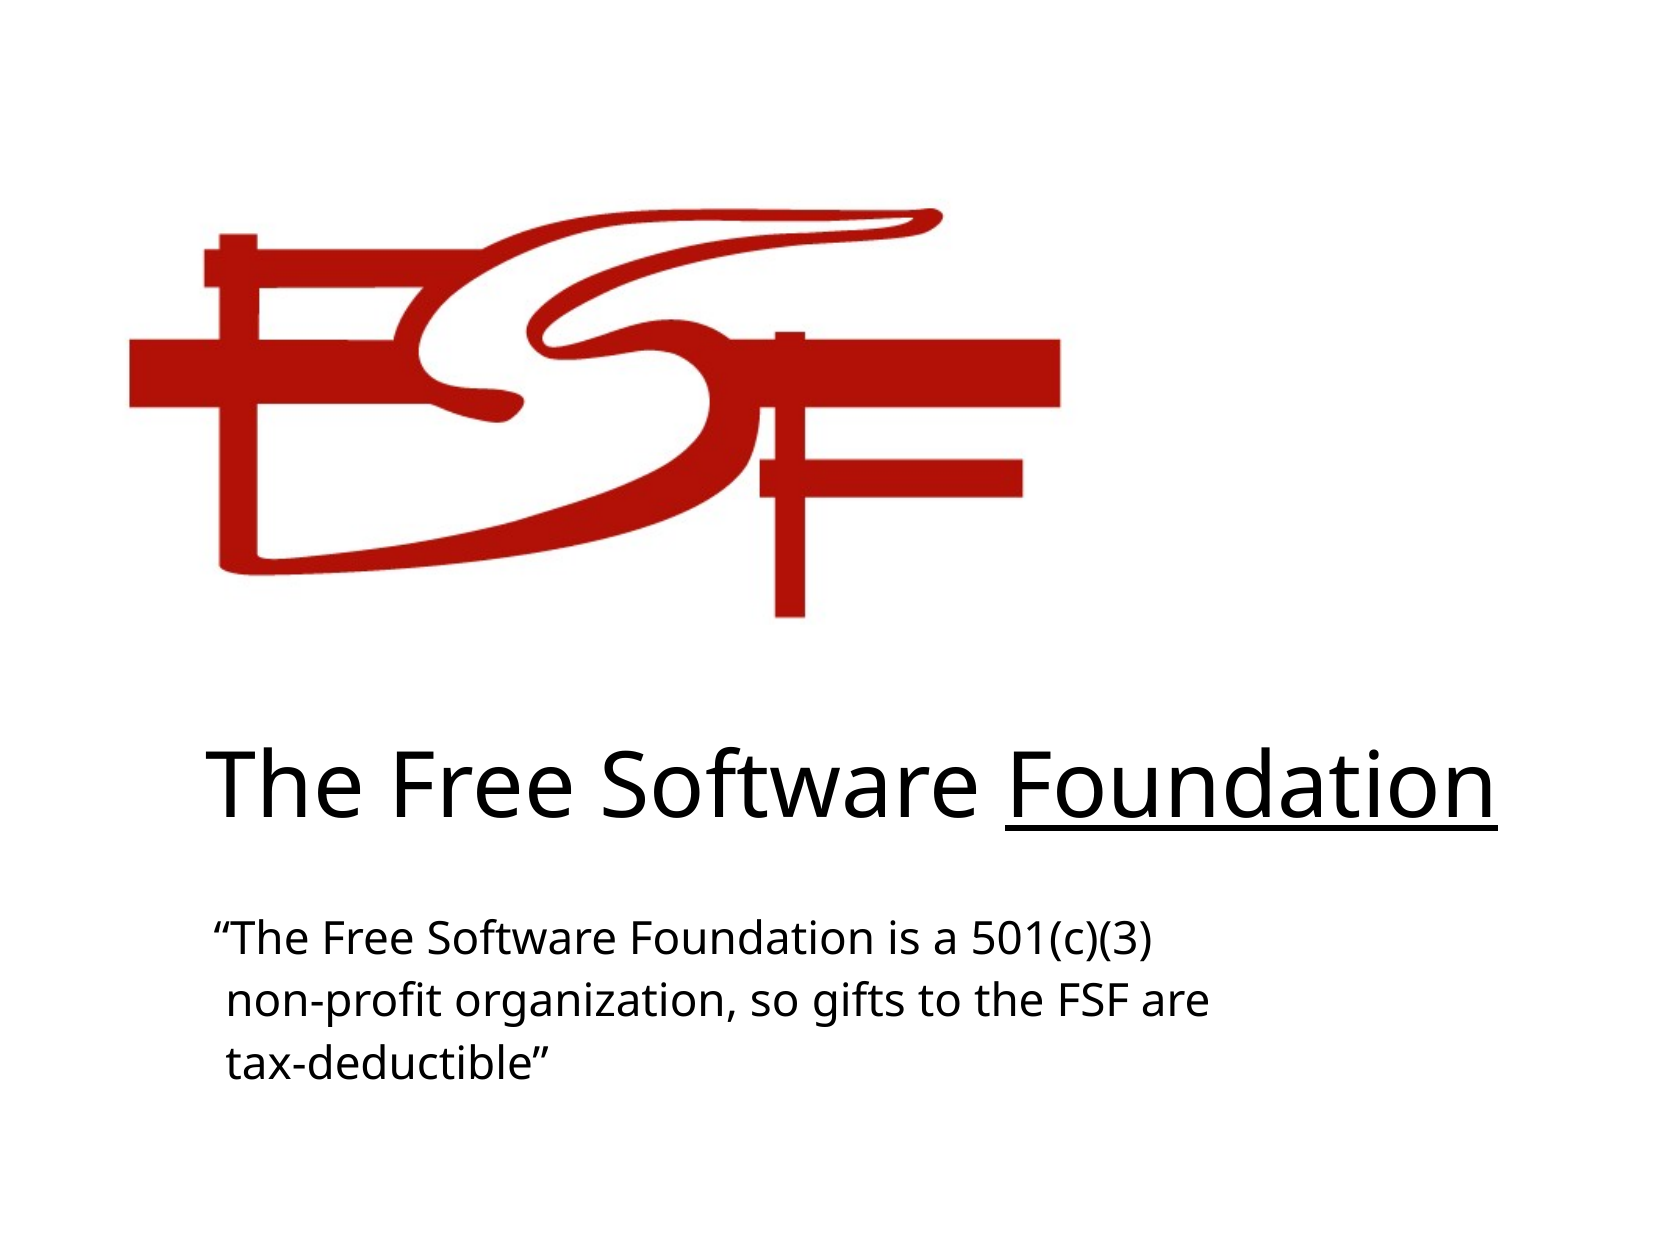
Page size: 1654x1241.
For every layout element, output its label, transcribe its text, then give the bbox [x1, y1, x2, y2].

picture [75, 74, 1115, 714]
text_box The Free Software Foundation [191, 712, 1654, 840]
text_box “The Free Software Foundation is a 501(c)(3) non-profit organization, so gifts to the FSF are tax-deductible” [198, 897, 1501, 1123]
